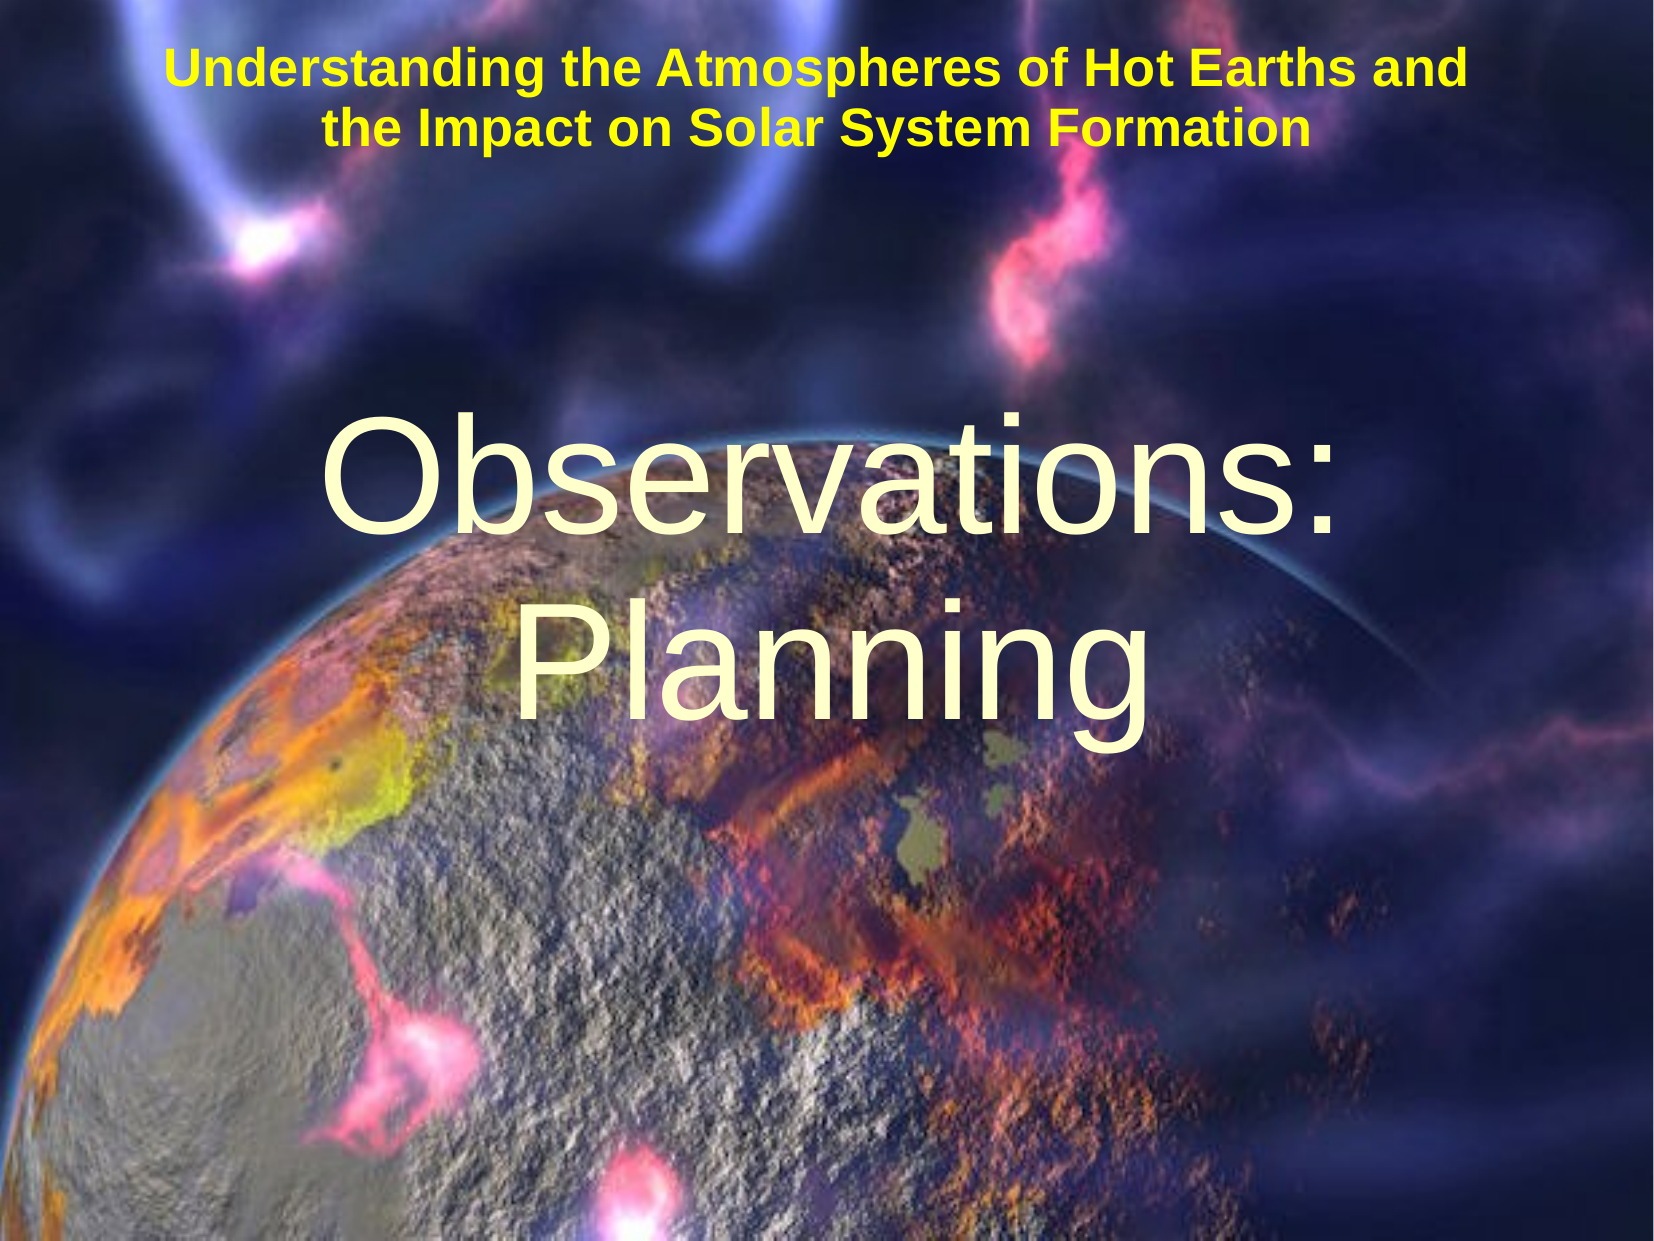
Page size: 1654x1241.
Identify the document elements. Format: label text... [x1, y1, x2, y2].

picture [0, 0, 1654, 1241]
text_box Understanding the Atmospheres of Hot Earths and the Impact on Solar System Formation [120, 30, 1516, 166]
text_box Observations: Planning [120, 375, 1546, 763]
